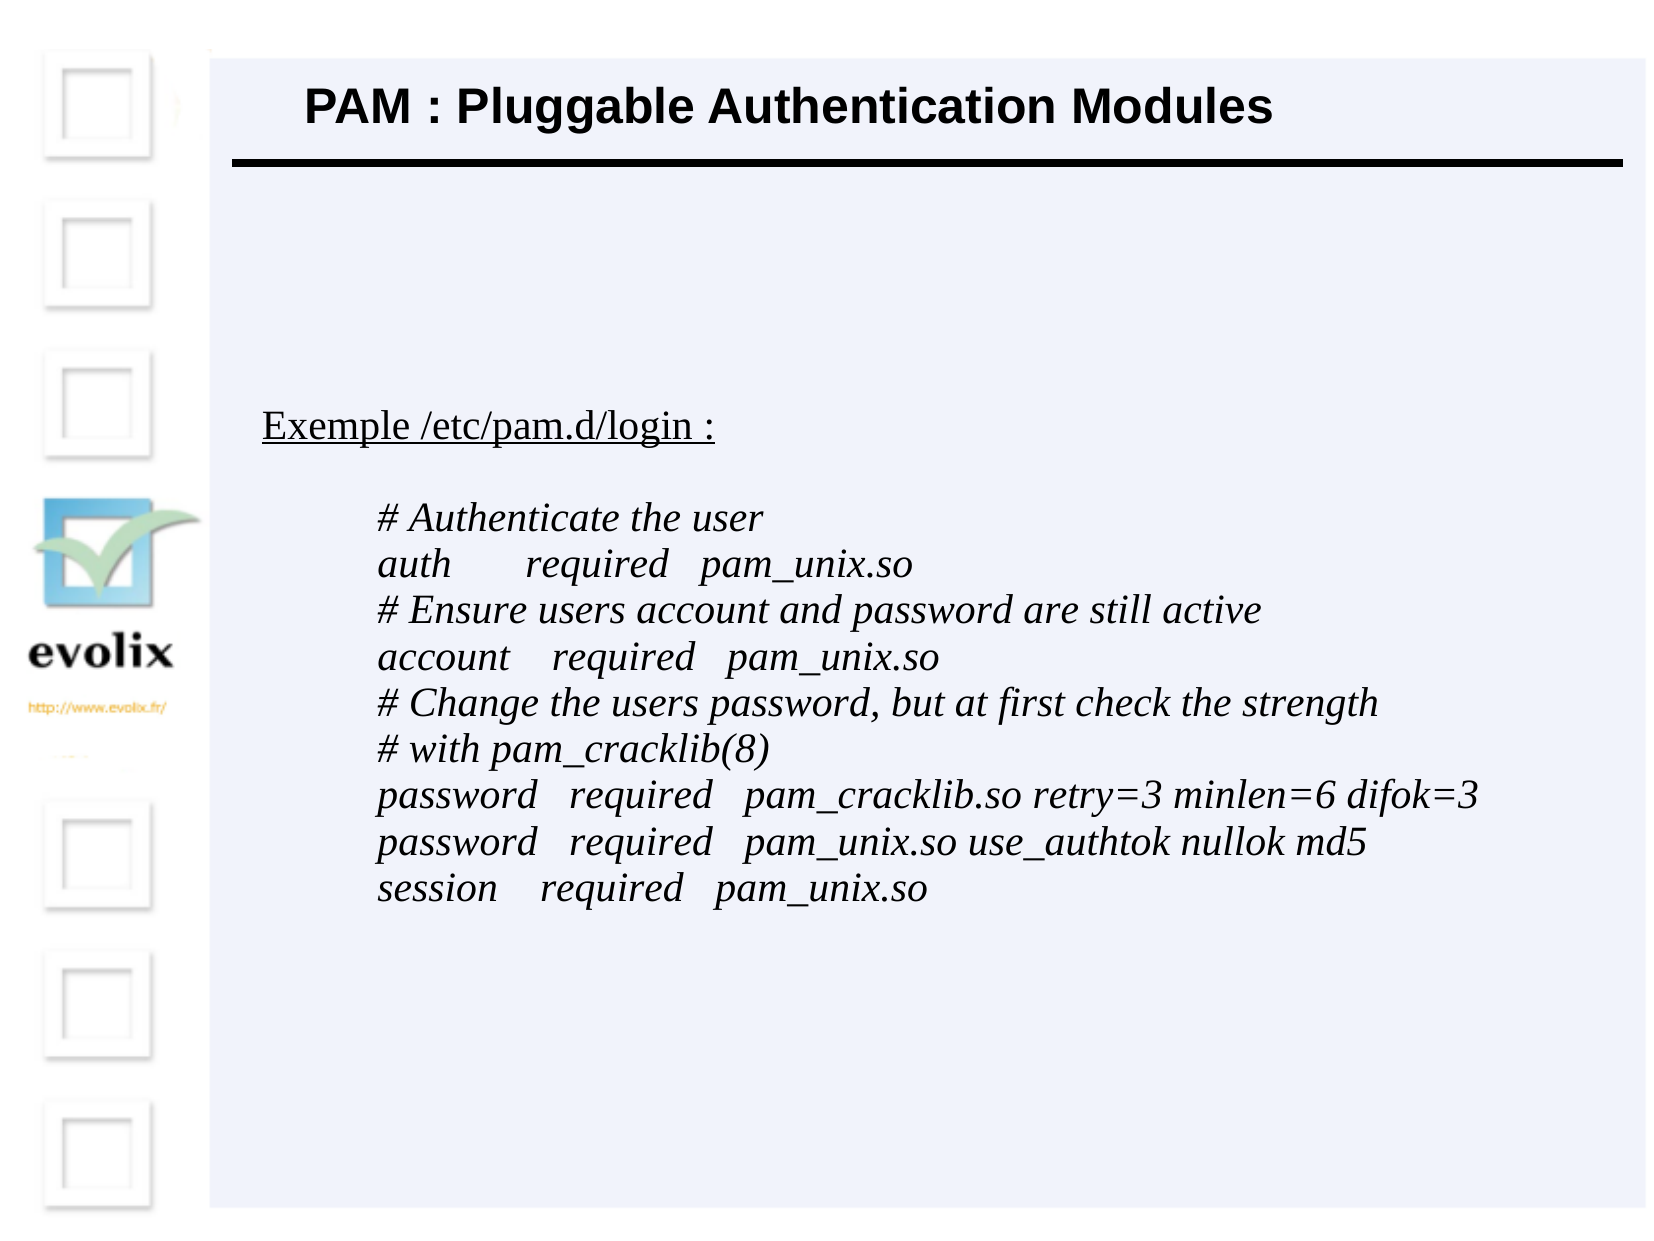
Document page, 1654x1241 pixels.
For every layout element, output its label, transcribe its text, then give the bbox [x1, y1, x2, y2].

text_box PAM : Pluggable Authentication Modules [233, 71, 1291, 142]
subtitle Exemple /etc/pam.d/login : # Authenticate the user auth required pam_unix.so # Ensure users account and password are still active account required pam_unix.so # Change the users password, but at first check the strength # with pam_cracklib(8) password required pam_cracklib.so retry=3 minlen=6 difok=3 password required pam_unix.so use_authtok nullok md5 session required pam_unix.so [226, 254, 1654, 1058]
picture [0, 49, 1654, 1218]
